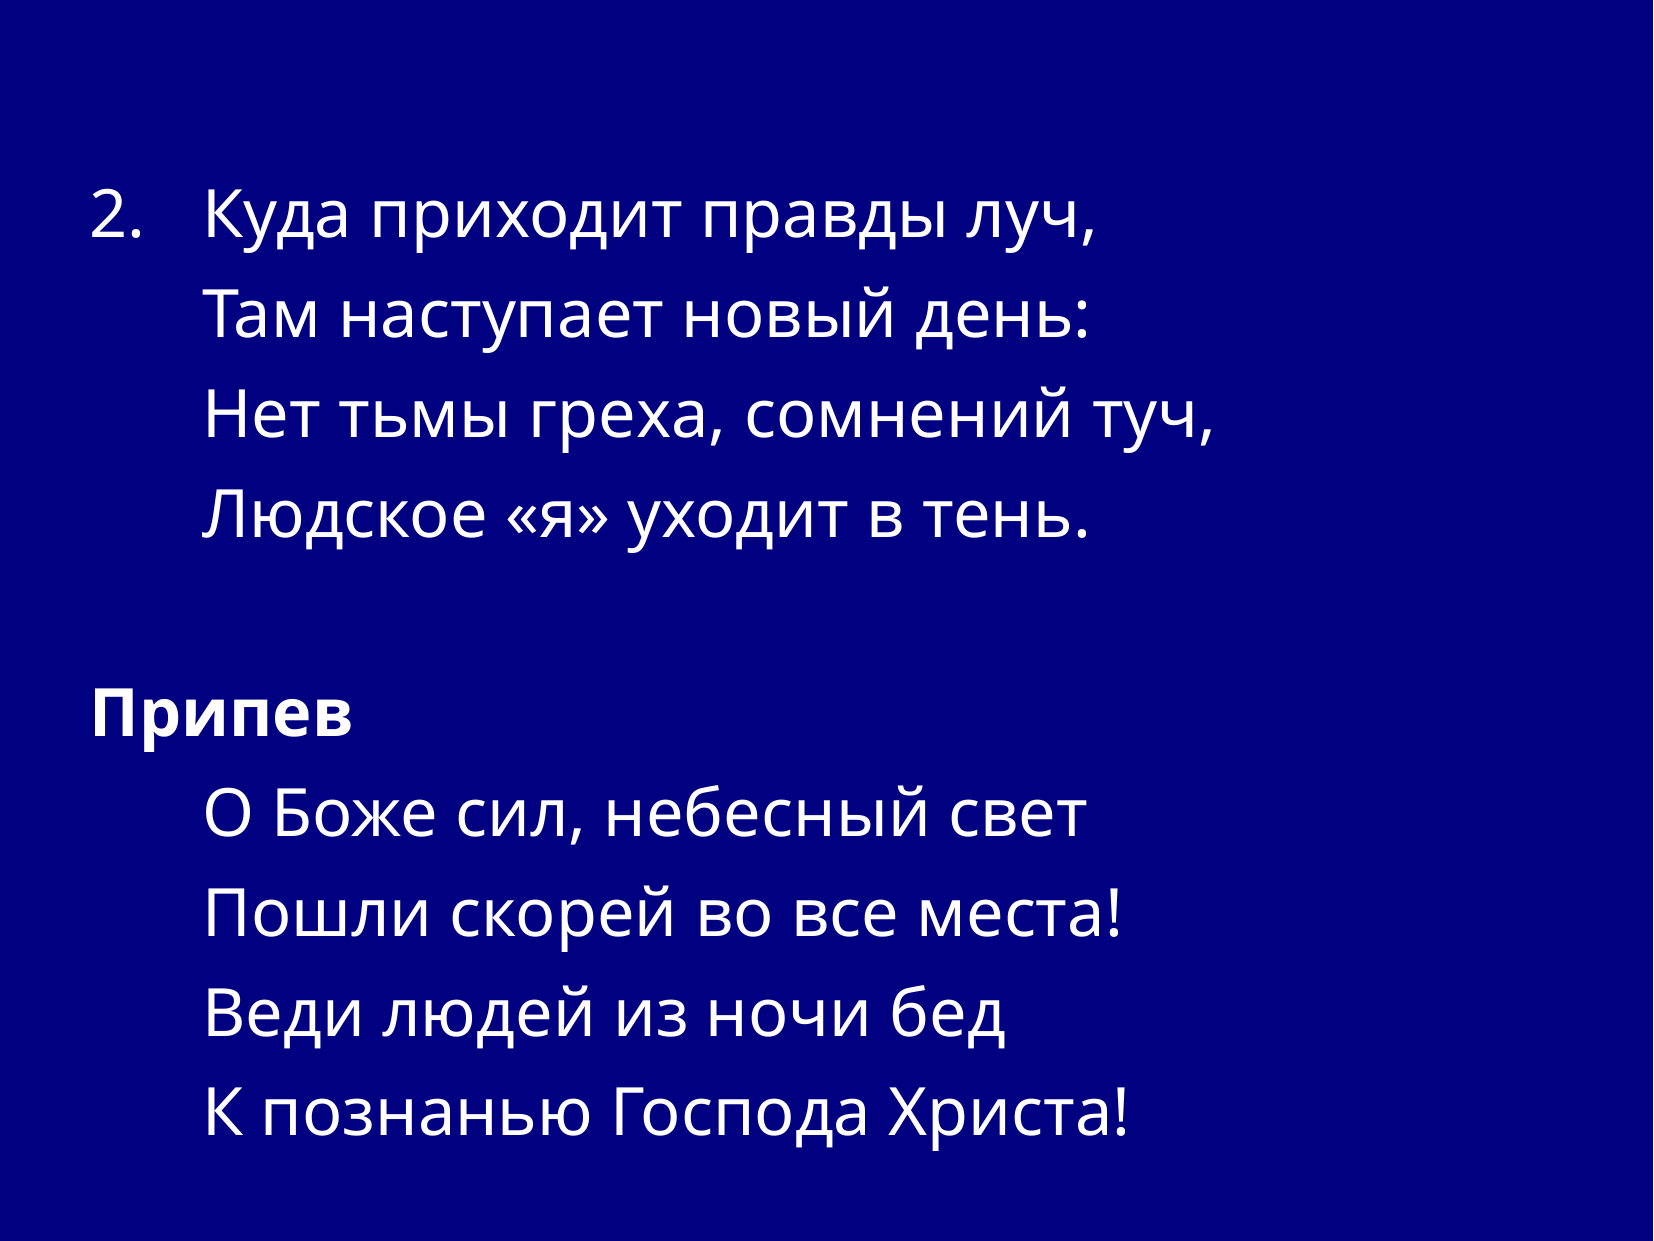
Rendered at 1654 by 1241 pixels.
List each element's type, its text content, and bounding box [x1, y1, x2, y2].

text_box 2. Куда приходит правды луч, Там наступает новый день: Нет тьмы греха, сомнений туч, Людское «я» уходит в тень. Припев О Боже сил, небесный свет Пошли скорей во все места! Веди людей из ночи бед К познанью Господа Христа! [75, 150, 1576, 1163]
